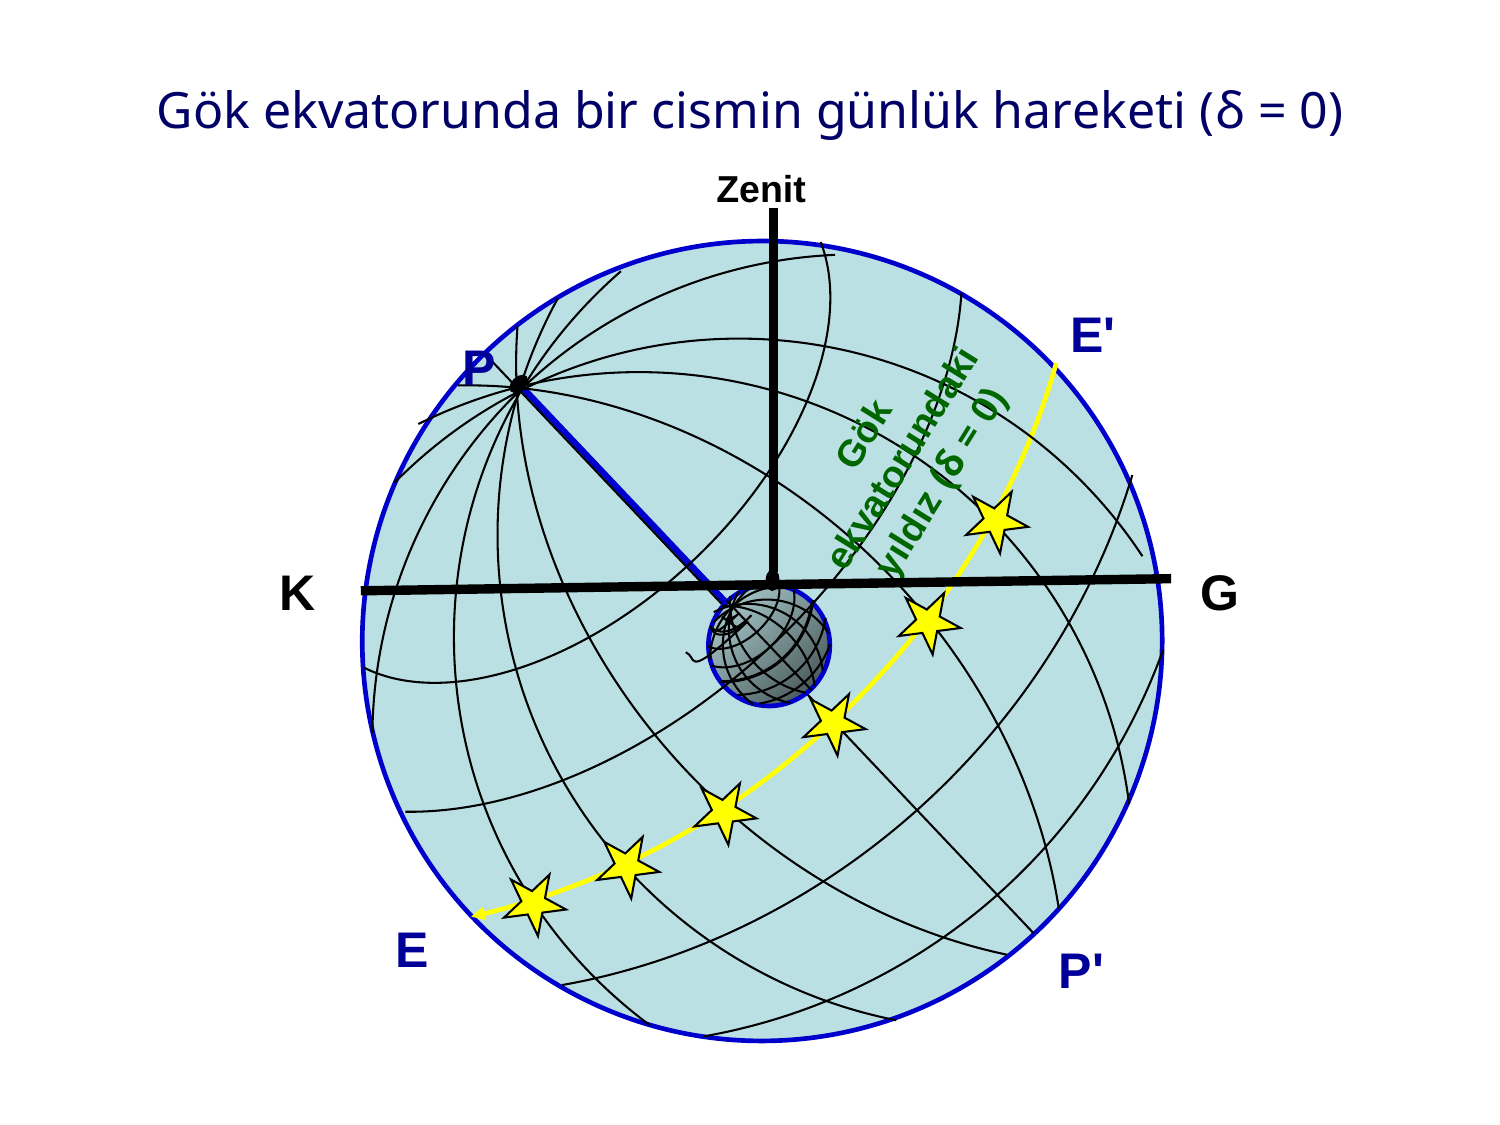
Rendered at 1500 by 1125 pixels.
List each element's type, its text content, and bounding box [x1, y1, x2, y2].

text_box [737, 608, 766, 630]
text_box [795, 589, 819, 609]
text_box [523, 241, 769, 388]
text_box P' [1044, 930, 1120, 1006]
text_box [714, 884, 939, 999]
text_box [809, 348, 871, 412]
text_box [798, 664, 810, 680]
text_box [753, 601, 775, 607]
text_box [458, 671, 560, 802]
text_box [569, 592, 653, 635]
text_box [740, 590, 778, 603]
text_box [1048, 585, 1087, 619]
text_box [397, 404, 492, 477]
text_box [1120, 659, 1162, 798]
text_box [532, 391, 764, 560]
text_box [713, 636, 722, 647]
text_box [744, 605, 772, 616]
text_box [793, 607, 803, 619]
text_box [778, 257, 829, 344]
text_box [789, 624, 802, 639]
text_box G [1185, 552, 1261, 628]
text_box E [380, 910, 456, 986]
text_box [785, 647, 805, 670]
text_box [759, 621, 782, 644]
text_box [458, 413, 511, 584]
text_box [778, 241, 823, 259]
text_box [962, 294, 1052, 364]
text_box [780, 590, 793, 602]
text_box [767, 662, 792, 681]
text_box [809, 651, 819, 670]
text_box [553, 340, 769, 388]
text_box [363, 669, 375, 725]
text_box [773, 634, 794, 656]
text_box [799, 633, 814, 657]
text_box [729, 667, 740, 677]
text_box [455, 594, 514, 680]
text_box [824, 245, 960, 356]
text_box [968, 451, 1115, 576]
text_box [694, 478, 794, 580]
text_box [1071, 584, 1163, 741]
text_box Gök ekvatorundaki yıldız (δ = 0) [778, 283, 1086, 579]
text_box [743, 635, 768, 658]
text_box [1000, 627, 1116, 843]
text_box [807, 617, 822, 642]
text_box [1048, 751, 1128, 908]
text_box [731, 636, 738, 645]
text_box [513, 298, 556, 372]
text_box [778, 404, 837, 489]
text_box [734, 616, 743, 625]
text_box [721, 590, 737, 601]
text_box [399, 404, 511, 585]
text_box [777, 602, 792, 614]
text_box [503, 593, 587, 667]
text_box [766, 686, 790, 697]
text_box [738, 625, 754, 641]
text_box [778, 394, 805, 453]
text_box [725, 649, 735, 665]
text_box P [447, 328, 523, 404]
text_box [741, 663, 749, 669]
text_box [784, 676, 801, 688]
text_box [733, 646, 749, 663]
text_box [788, 620, 794, 627]
text_box [778, 485, 789, 509]
text_box [592, 591, 729, 732]
text_box [379, 595, 454, 681]
text_box [778, 342, 823, 399]
text_box [519, 397, 684, 583]
text_box [499, 408, 561, 583]
text_box [362, 596, 392, 671]
text_box [772, 611, 788, 627]
text_box [756, 649, 779, 669]
text_box [832, 851, 1059, 1018]
text_box [531, 374, 769, 472]
text_box [599, 943, 821, 1037]
text_box [719, 620, 725, 628]
text_box K [264, 552, 340, 628]
text_box [1048, 396, 1129, 517]
text_box Zenit [701, 157, 852, 218]
text_box [674, 569, 697, 581]
text_box [518, 640, 652, 778]
text_box [373, 586, 1067, 1024]
text_box [799, 613, 808, 626]
text_box E' [1055, 295, 1131, 371]
text_box [532, 264, 769, 382]
text_box [745, 665, 759, 676]
text_box [738, 590, 744, 597]
text_box [431, 395, 458, 416]
text_box [736, 681, 758, 693]
title Gök ekvatorunda bir cismin günlük hareketi (δ = 0) [75, 33, 1426, 183]
text_box [827, 813, 995, 935]
text_box [707, 1003, 889, 1041]
text_box [751, 674, 776, 689]
text_box [1096, 485, 1157, 575]
text_box [366, 404, 504, 586]
text_box [745, 590, 754, 595]
text_box Gök ekvatorundaki yıldız (δ = 0) [812, 587, 961, 655]
text_box [920, 729, 1044, 892]
